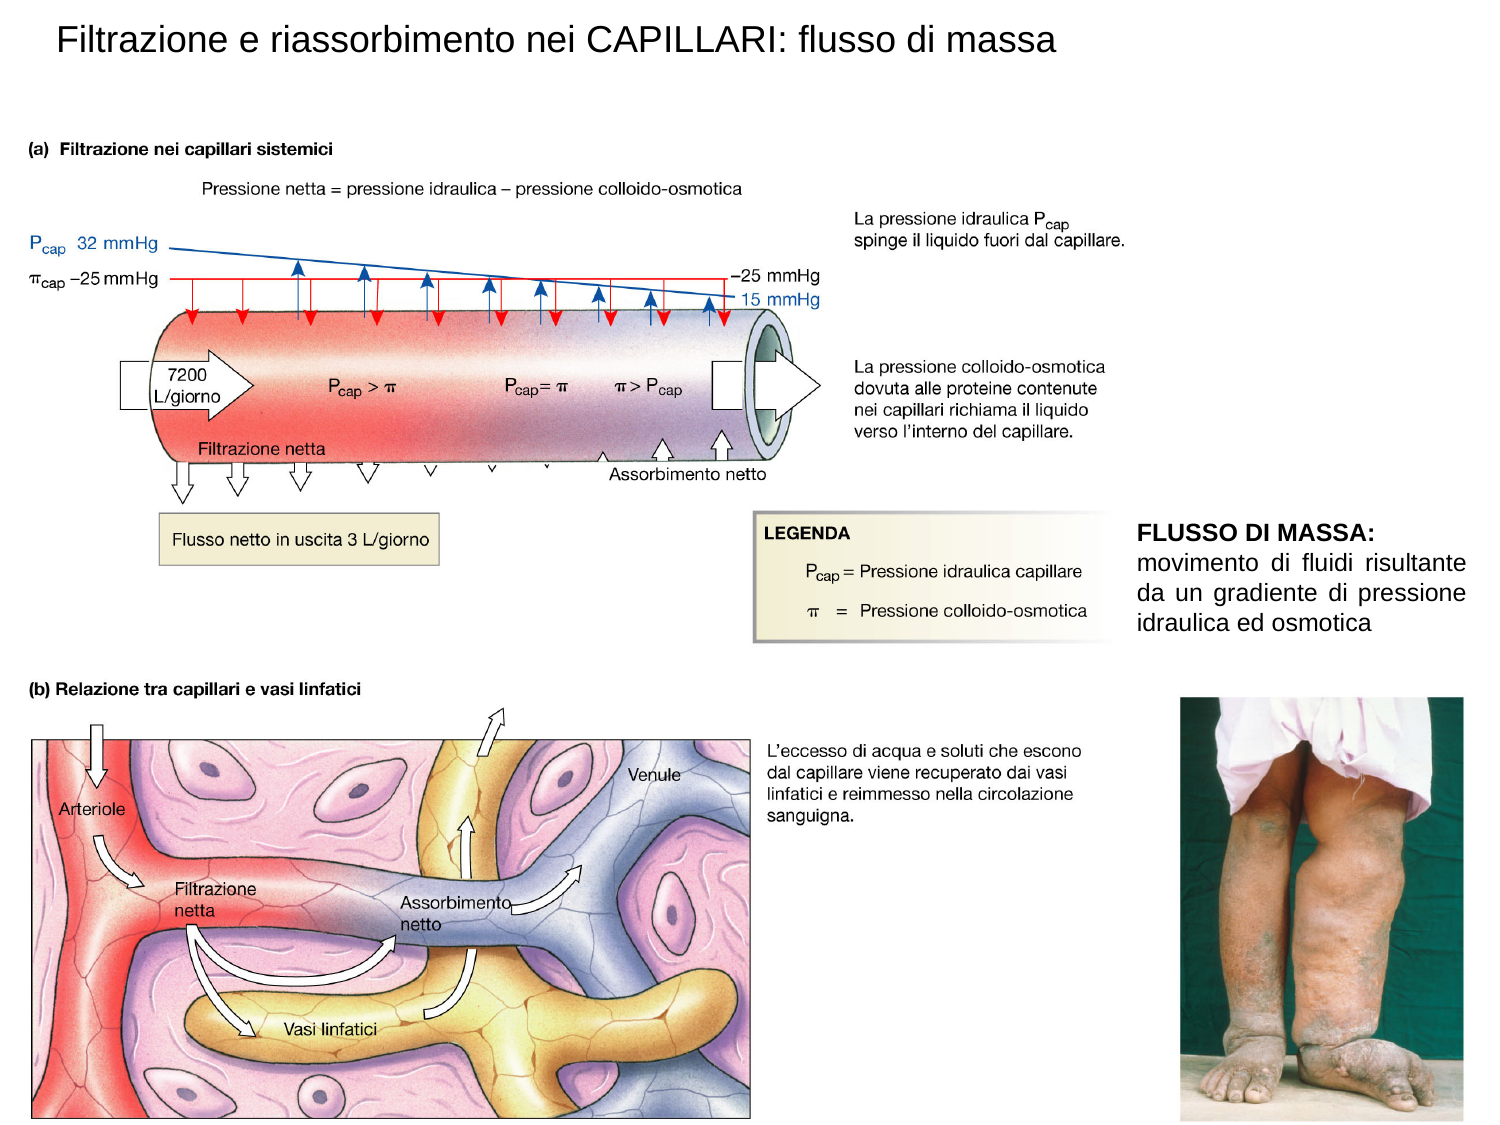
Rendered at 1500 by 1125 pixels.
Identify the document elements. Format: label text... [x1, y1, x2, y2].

picture [1173, 692, 1468, 1125]
picture [24, 137, 1125, 1119]
text_box FLUSSO DI MASSA: movimento di fluidi risultante da un gradiente di pressione idraulica ed osmotica [1122, 508, 1483, 644]
text_box Filtrazione e riassorbimento nei CAPILLARI: flusso di massa [41, 7, 1465, 68]
